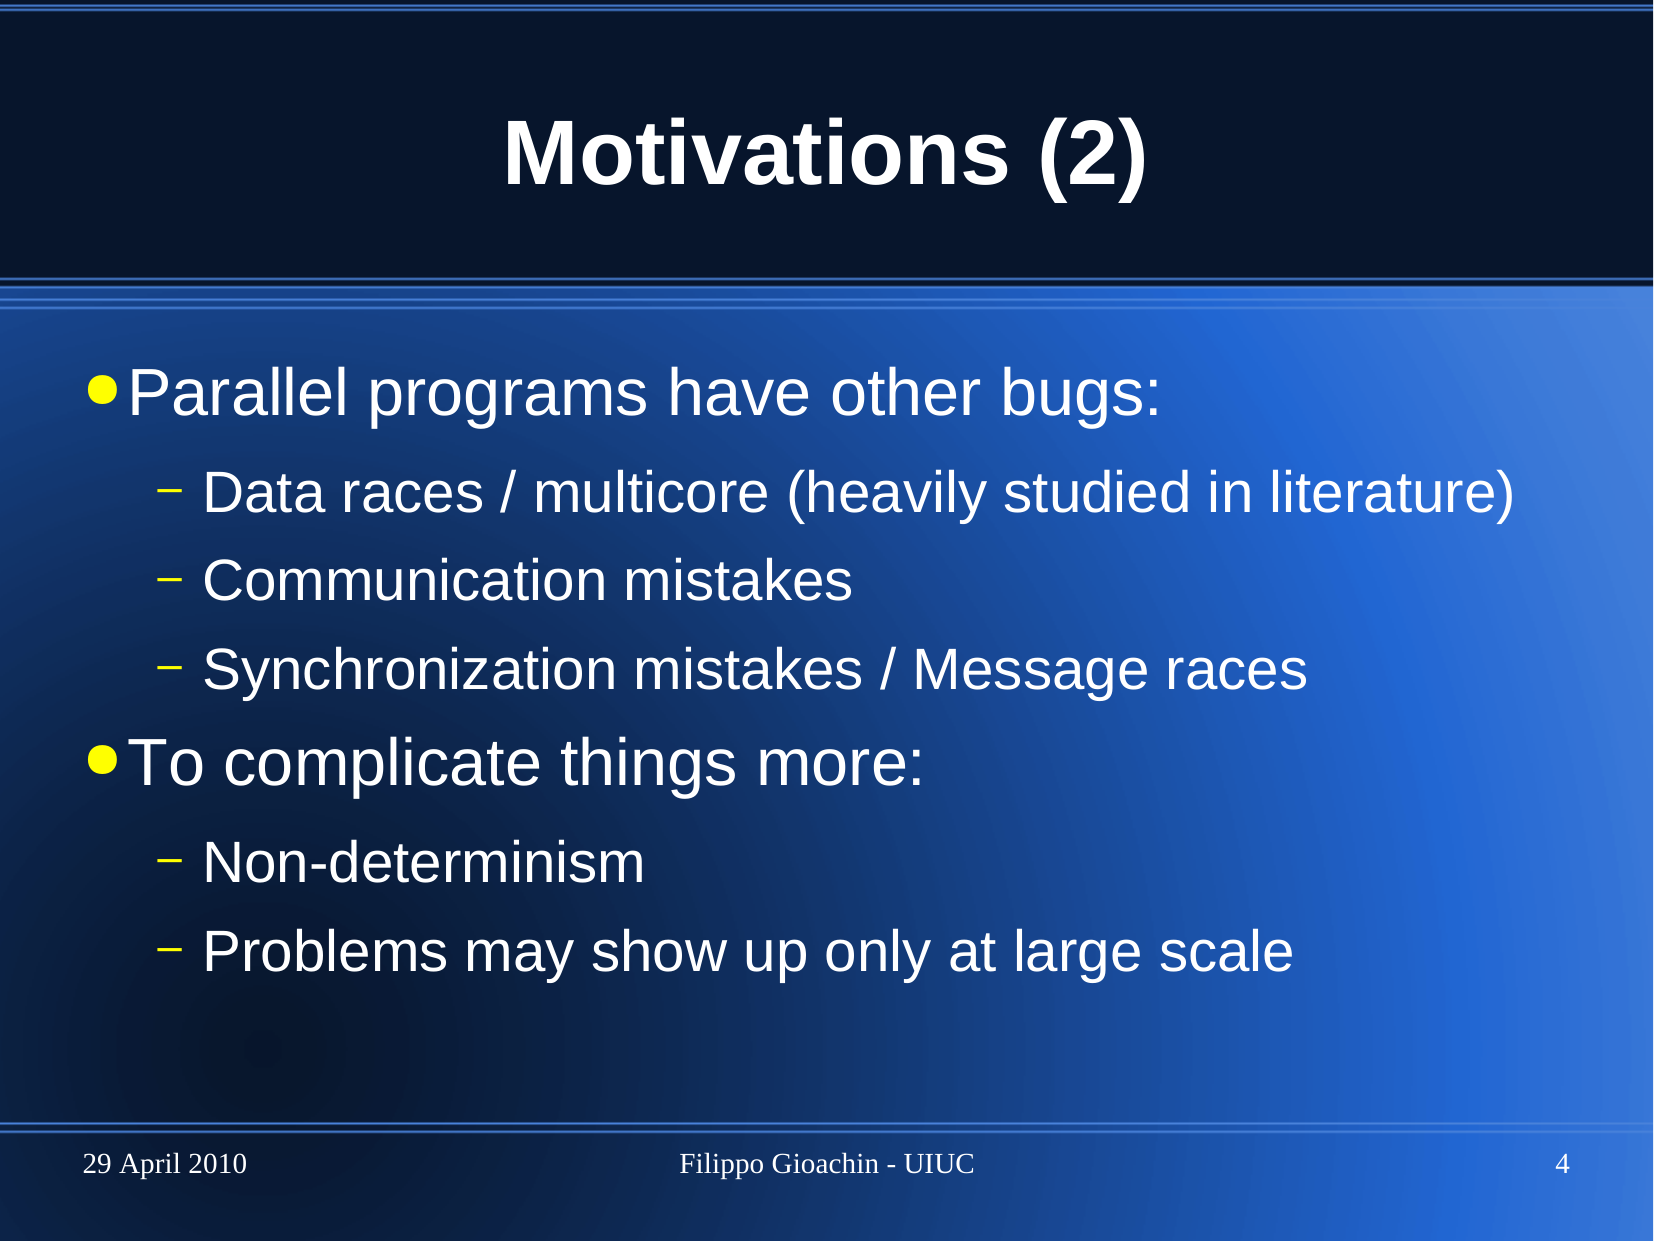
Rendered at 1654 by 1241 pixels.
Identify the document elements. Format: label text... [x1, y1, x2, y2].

list Parallel programs have other bugs: Data races / multicore (heavily studied in literature) Communication mistakes Synchronization mistakes / Message races To complicate things more: Non-determinism Problems may show up only at large scale [82, 355, 1571, 1174]
picture [0, 0, 1654, 1241]
title Motivations (2) [82, 49, 1571, 257]
